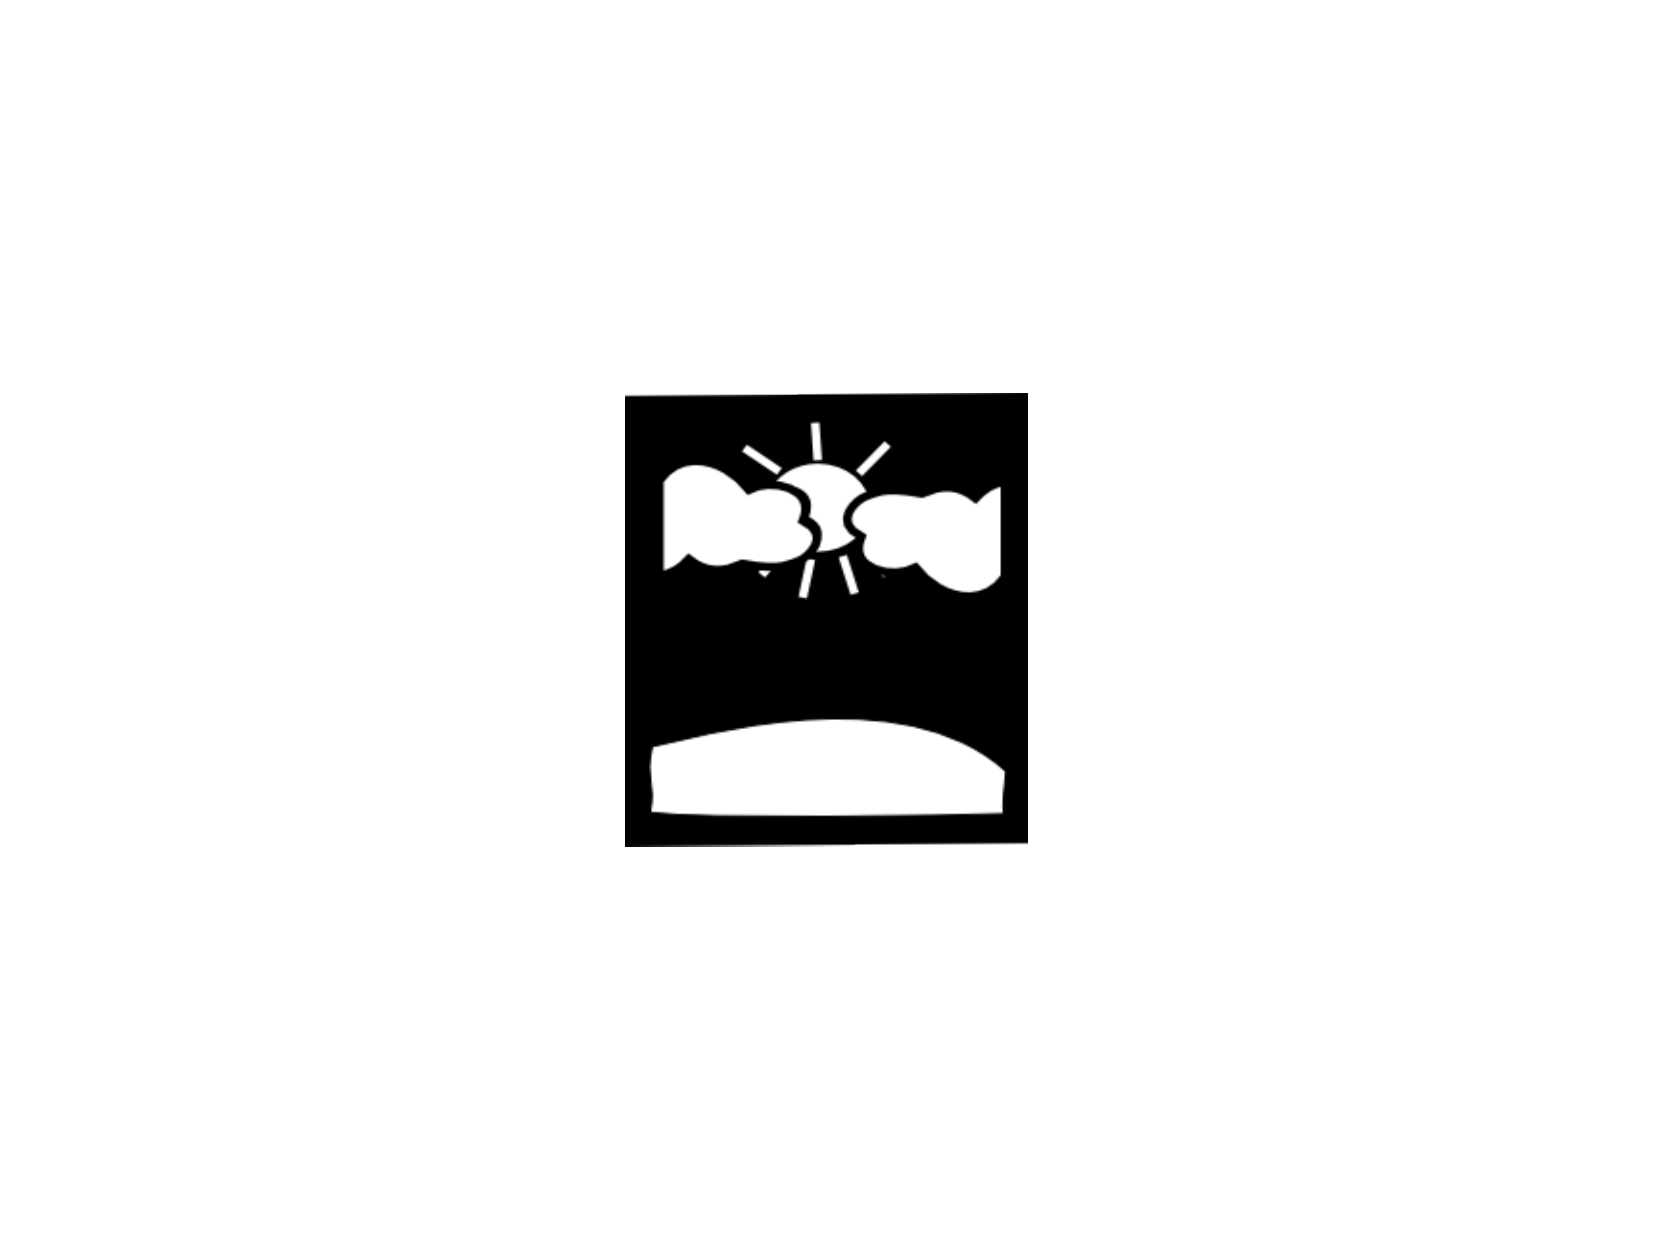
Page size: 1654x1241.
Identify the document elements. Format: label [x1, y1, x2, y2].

picture [625, 393, 1028, 847]
